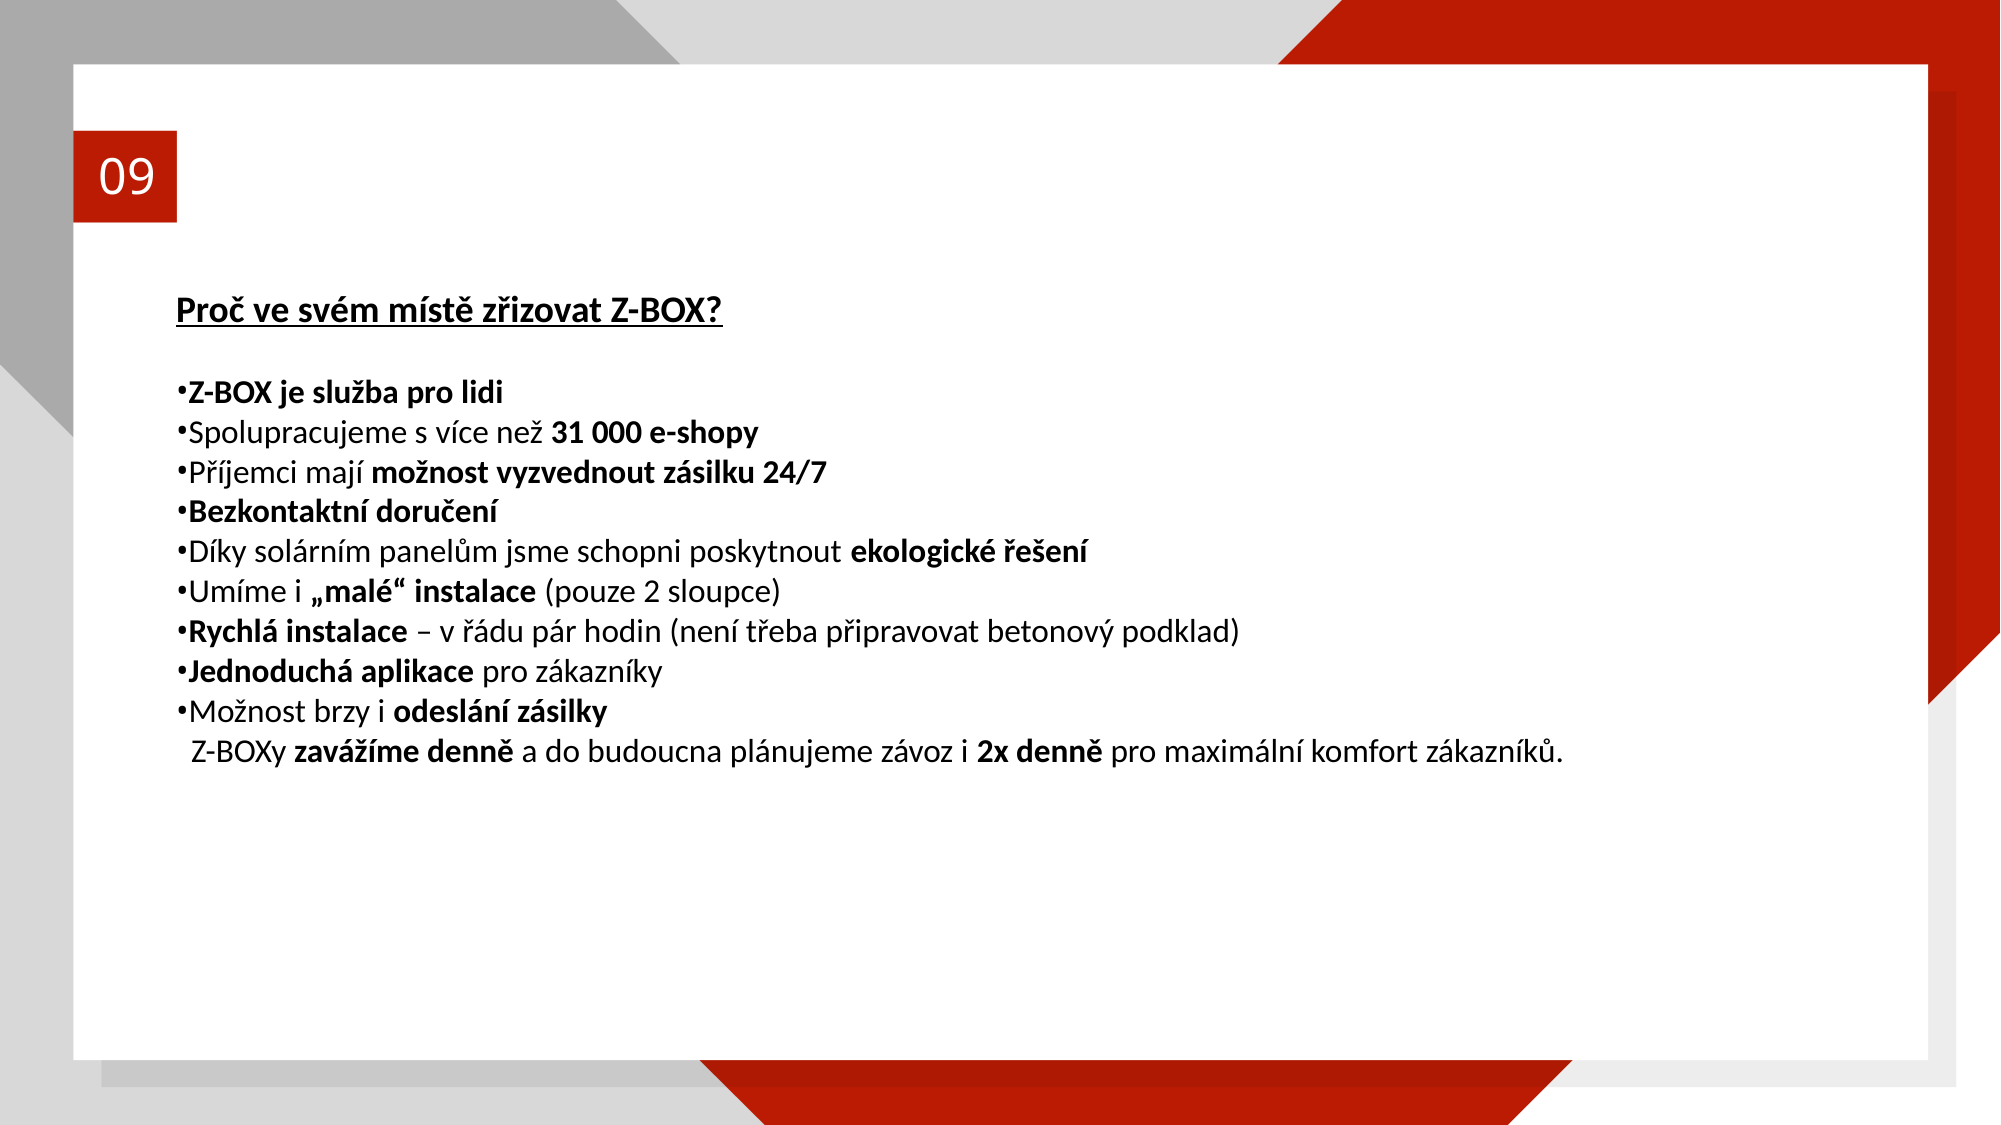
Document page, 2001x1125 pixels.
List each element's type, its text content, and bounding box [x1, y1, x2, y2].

text_box 09 [83, 137, 176, 213]
text_box Proč ve svém místě zřizovat Z-BOX? Z-BOX je služba pro lidi Spolupracujeme s více než 31 000 e-shopy Příjemci mají možnost vyzvednout zásilku 24/7 Bezkontaktní doručení Díky solárním panelům jsme schopni poskytnout ekologické řešení Umíme i „malé“ instalace (pouze 2 sloupce) Rychlá instalace – v řádu pár hodin (není třeba připravovat betonový podklad) Jednoduchá aplikace pro zákazníky Možnost brzy i odeslání zásilky Z-BOXy zavážíme denně a do budoucna plánujeme závoz i 2x denně pro maximální komfort zákazníků. [161, 231, 1938, 822]
picture [0, 0, 2000, 1125]
